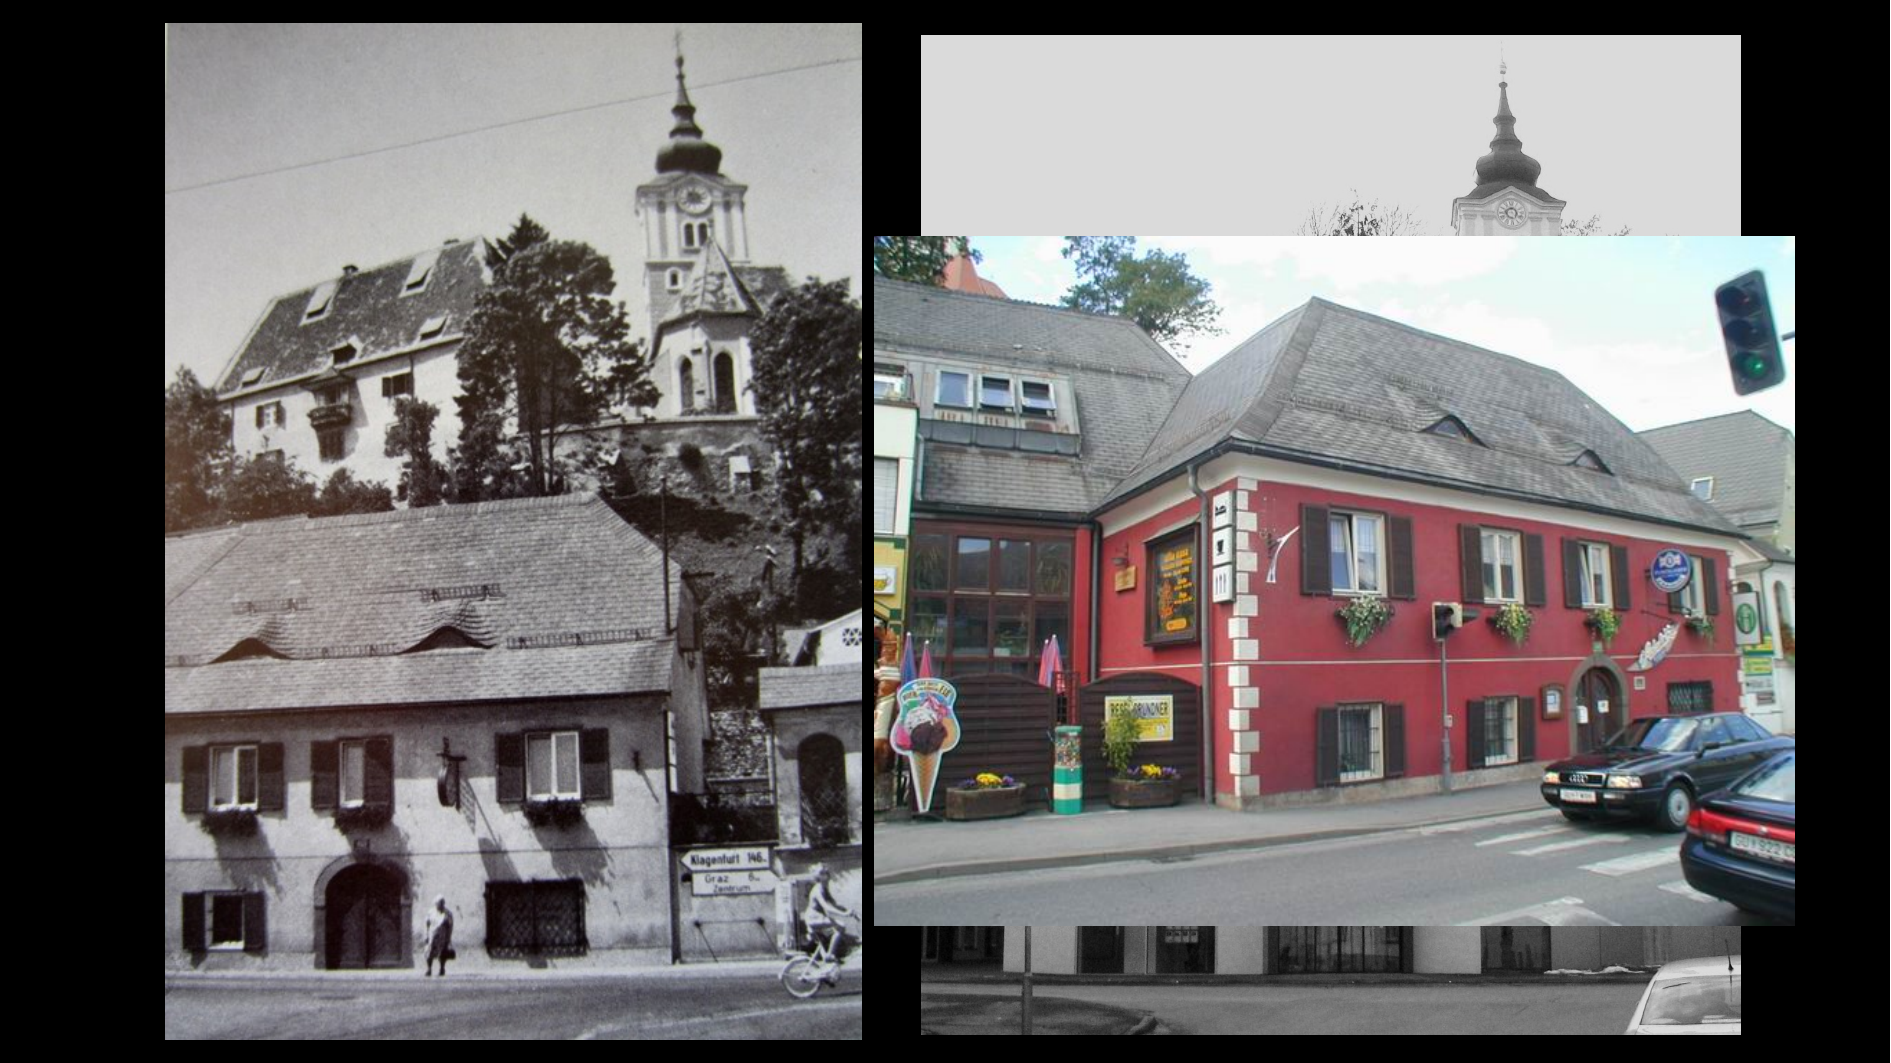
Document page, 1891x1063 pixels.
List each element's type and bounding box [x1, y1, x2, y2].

picture [165, 23, 862, 1040]
picture [874, 35, 1795, 1035]
